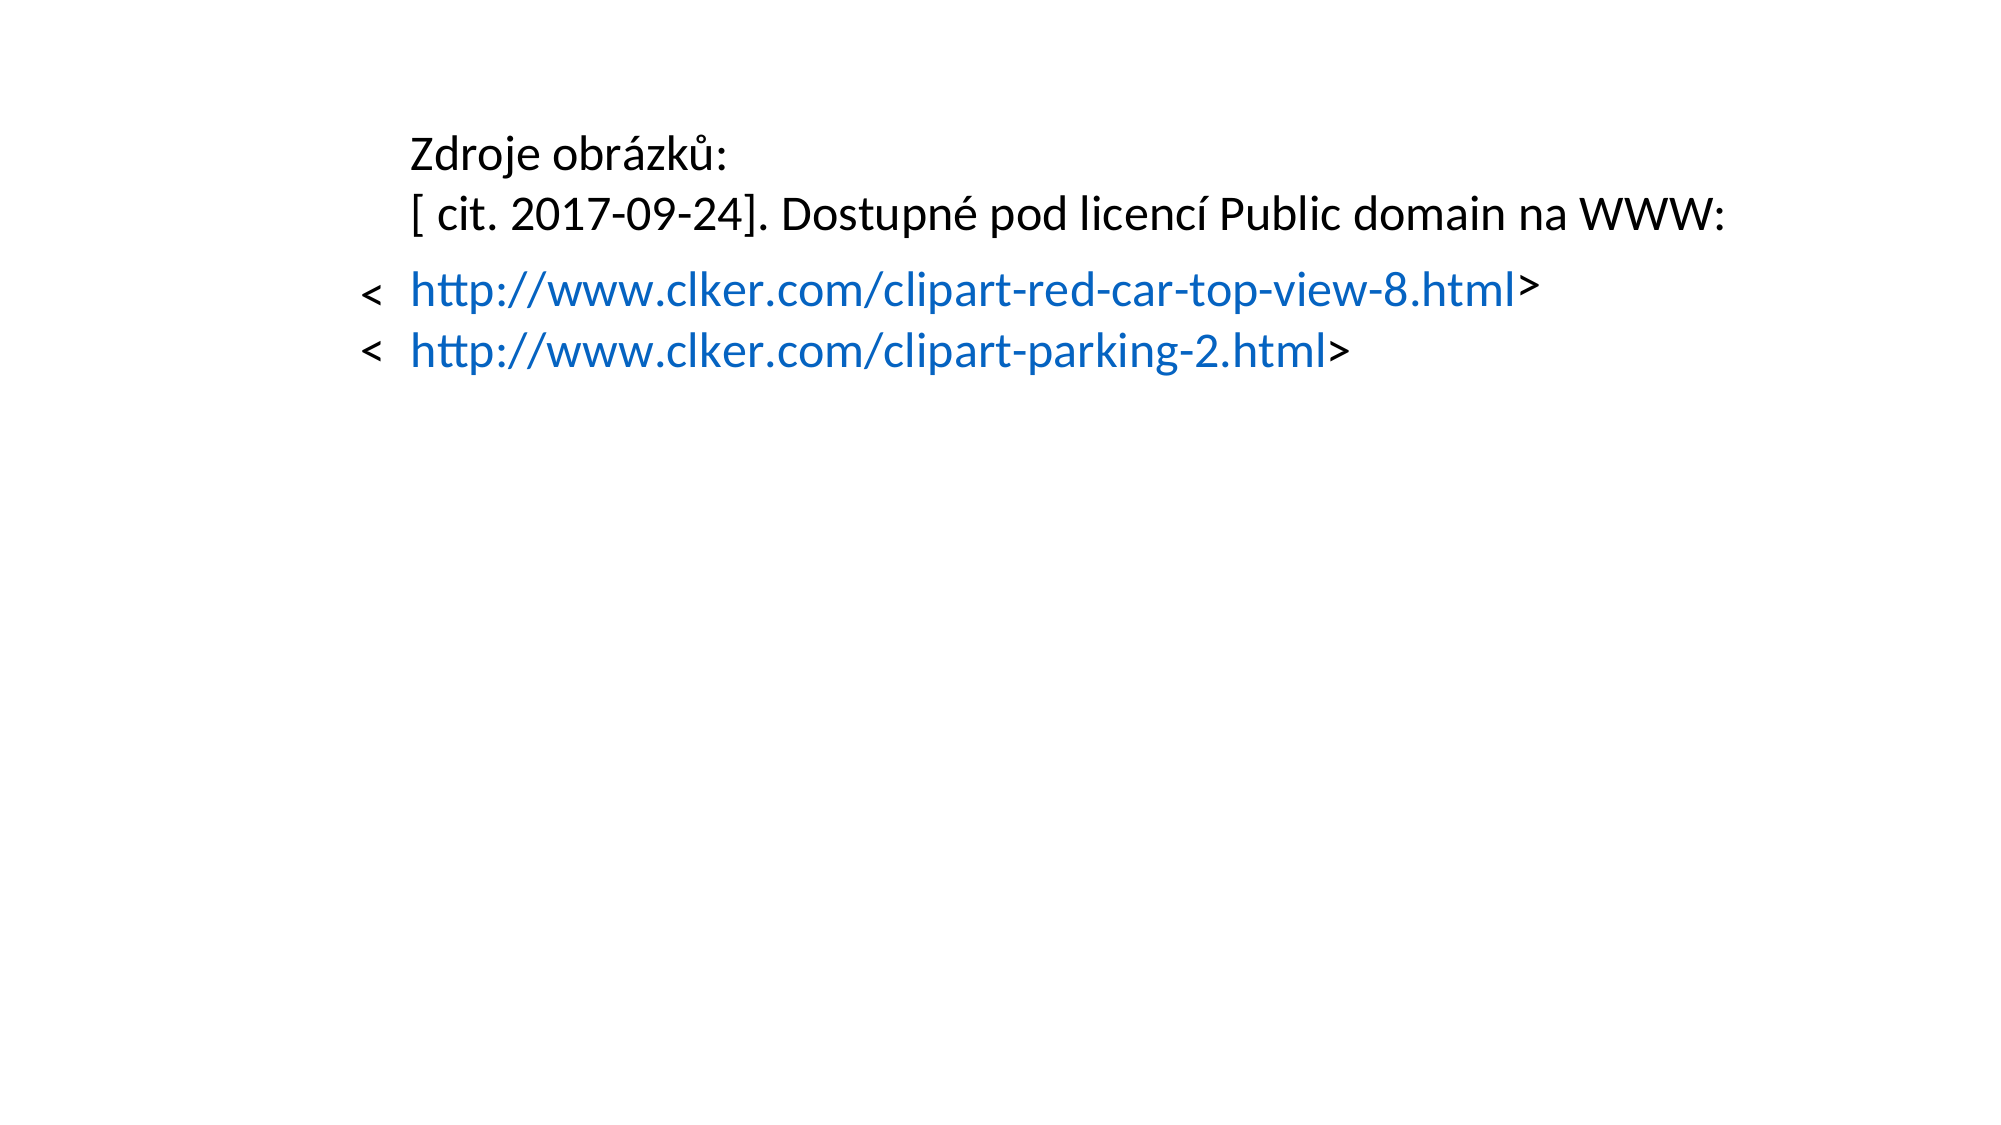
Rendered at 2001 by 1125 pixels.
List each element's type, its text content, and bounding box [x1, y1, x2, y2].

text_box < [346, 253, 401, 329]
text_box http://www.clker.com/clipart-red-car-top-view-8.html [396, 248, 1532, 325]
text_box > [1311, 309, 1367, 385]
text_box < [346, 329, 401, 385]
text_box > [1501, 244, 1557, 320]
text_box Zdroje obrázků: [ cit. 2017-09-24]. Dostupné pod licencí Public domain na WWW: [396, 112, 1743, 248]
text_box http://www.clker.com/clipart-parking-2.html [401, 309, 1311, 385]
